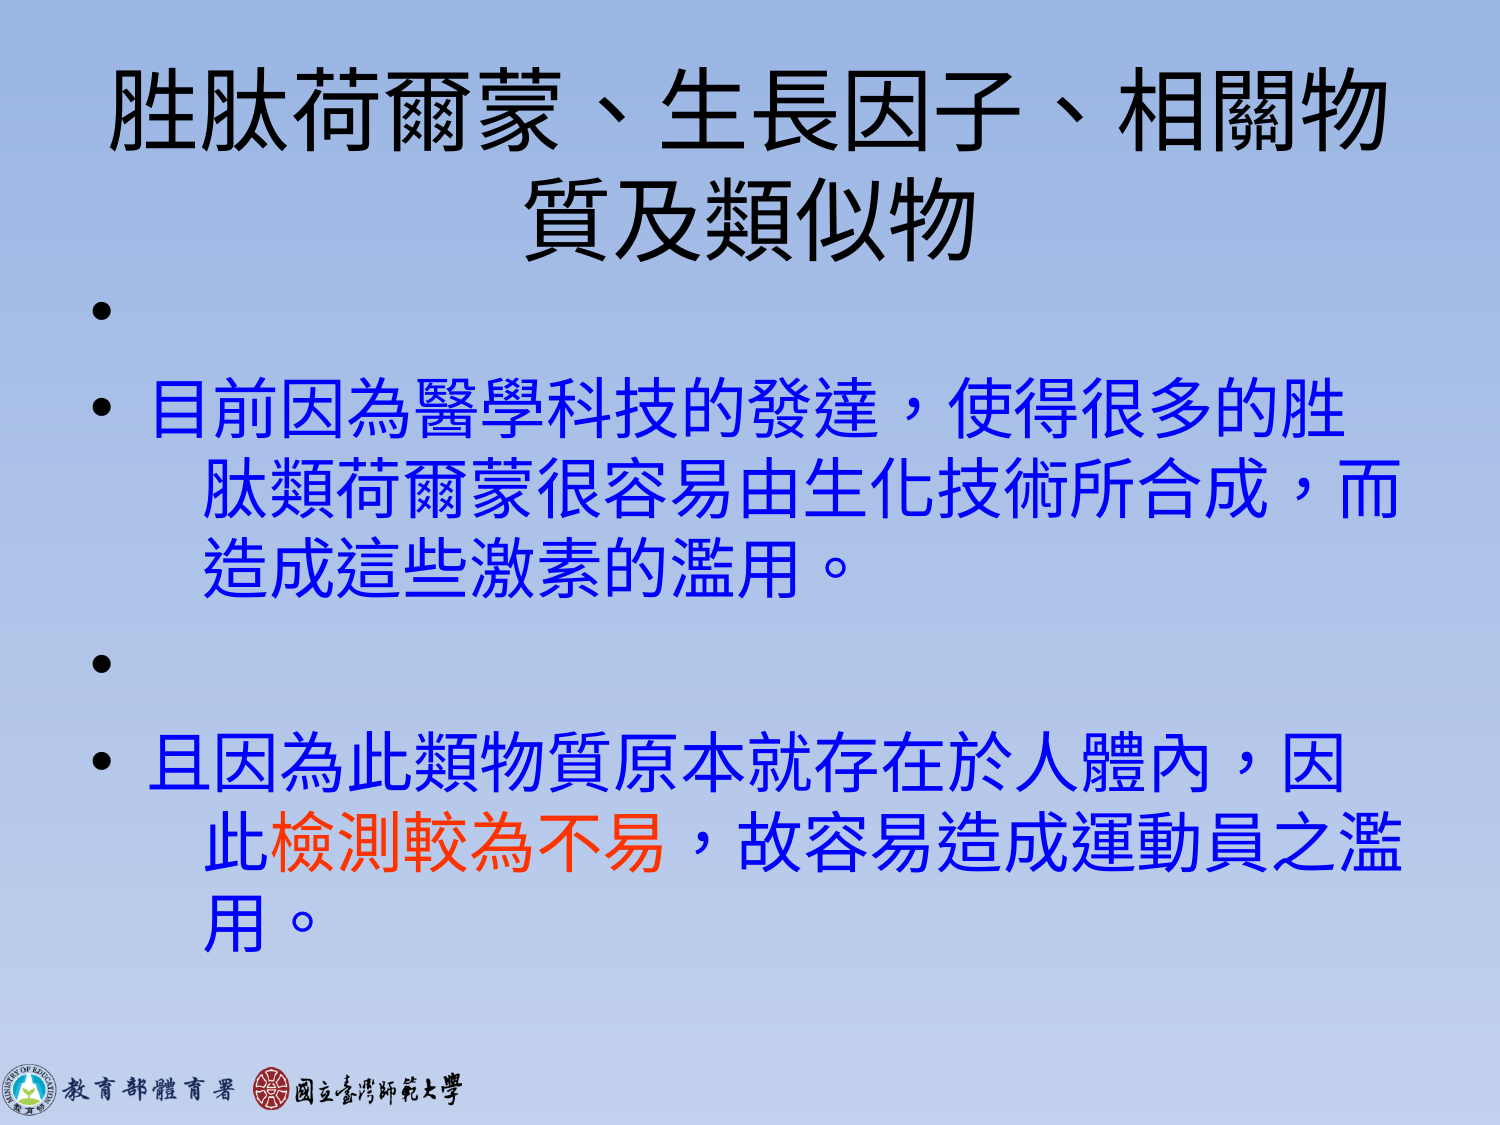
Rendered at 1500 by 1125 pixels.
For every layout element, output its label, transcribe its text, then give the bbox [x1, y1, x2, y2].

list 目前因為醫學科技的發達，使得很多的胜肽類荷爾蒙很容易由生化技術所合成，而造成這些激素的濫用。 且因為此類物質原本就存在於人體內，因此檢測較為不易，故容易造成運動員之濫用。 [75, 262, 1426, 1005]
title 胜肽荷爾蒙、生長因子、相關物質及類似物 [75, 45, 1426, 233]
